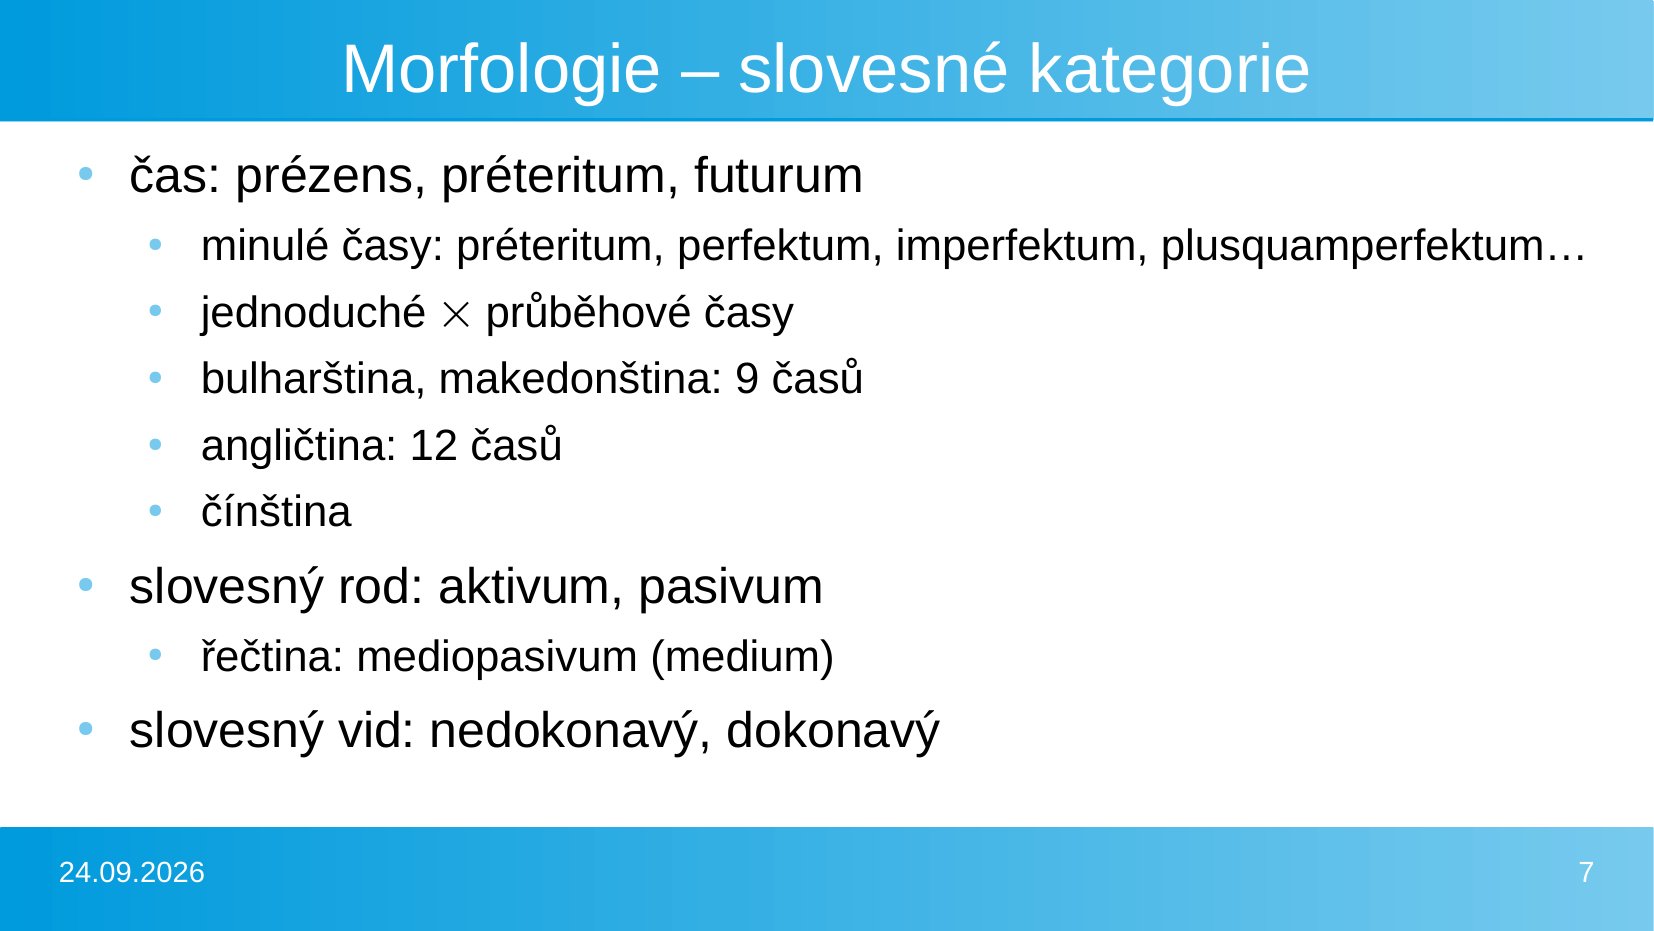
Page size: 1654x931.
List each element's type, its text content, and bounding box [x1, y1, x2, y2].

title Morfologie – slovesné kategorie [59, 29, 1595, 108]
list čas: prézens, préteritum, futurum minulé časy: préteritum, perfektum, imperfektum, plusquamperfektum… jednoduché  průběhové časy bulharština, makedonština: 9 časů angličtina: 12 časů čínština slovesný rod: aktivum, pasivum řečtina: mediopasivum (medium) slovesný vid: nedokonavý, dokonavý [59, 147, 1595, 827]
